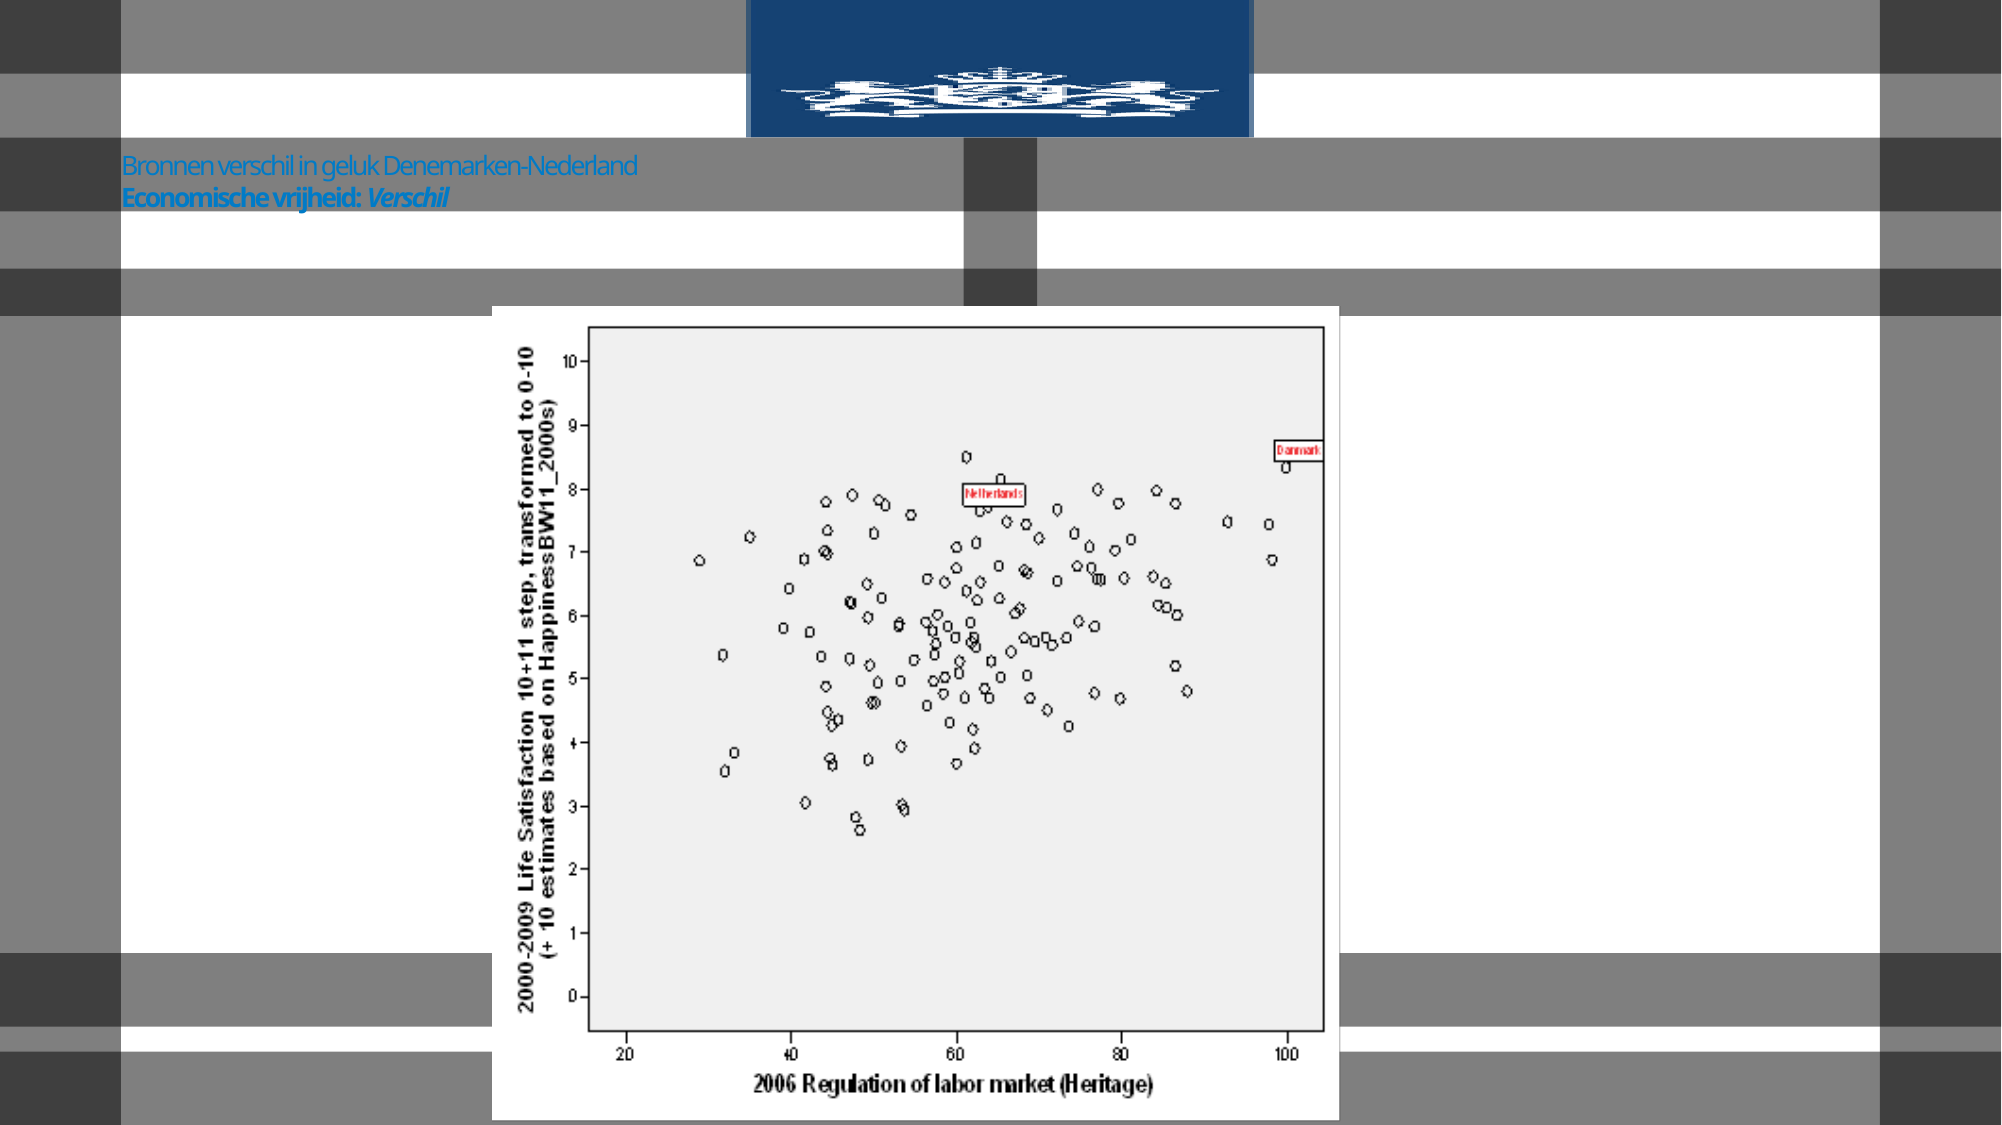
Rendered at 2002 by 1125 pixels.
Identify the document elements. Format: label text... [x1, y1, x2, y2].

picture [492, 306, 1344, 1125]
title Bronnen verschil in geluk Denemarken-Nederland Economische vrijheid: Verschil [121, 149, 1880, 215]
